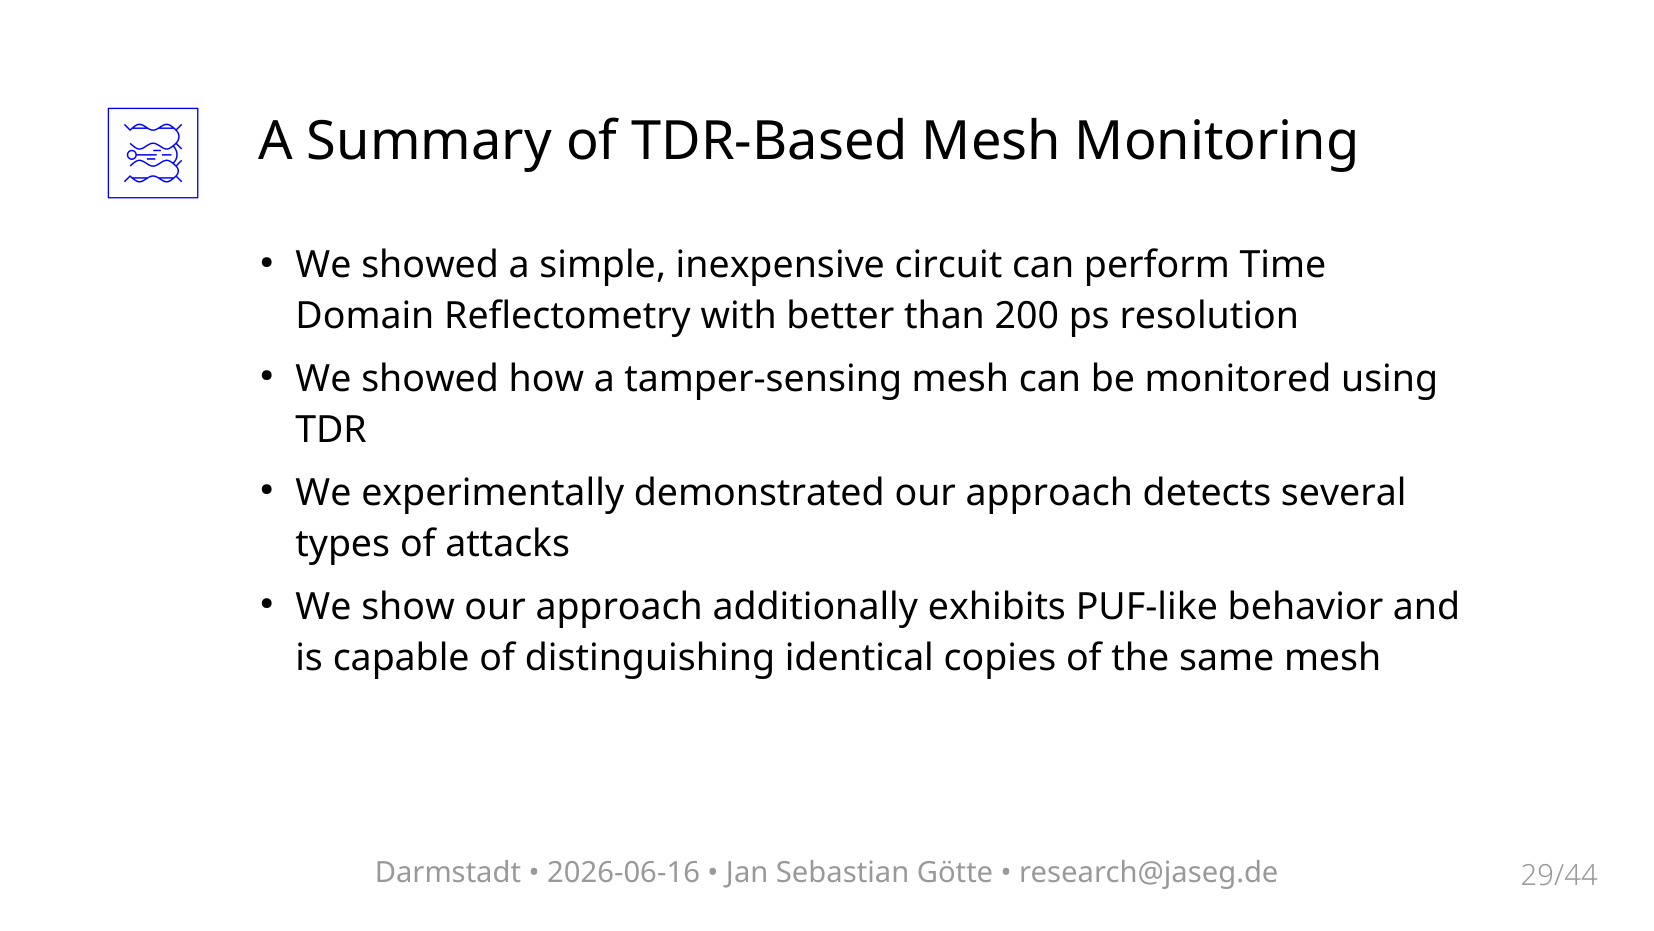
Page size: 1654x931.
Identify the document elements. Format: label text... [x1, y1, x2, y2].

text_box We showed a simple, inexpensive circuit can perform Time Domain Reflectometry with better than 200 ps resolution We showed how a tamper-sensing mesh can be monitored using TDR We experimentally demonstrated our approach detects several types of attacks We show our approach additionally exhibits PUF-like behavior and is capable of distinguishing identical copies of the same mesh [260, 237, 1471, 798]
picture [99, 99, 207, 207]
text_box A Summary of TDR-Based Mesh Monitoring [243, 93, 1543, 213]
